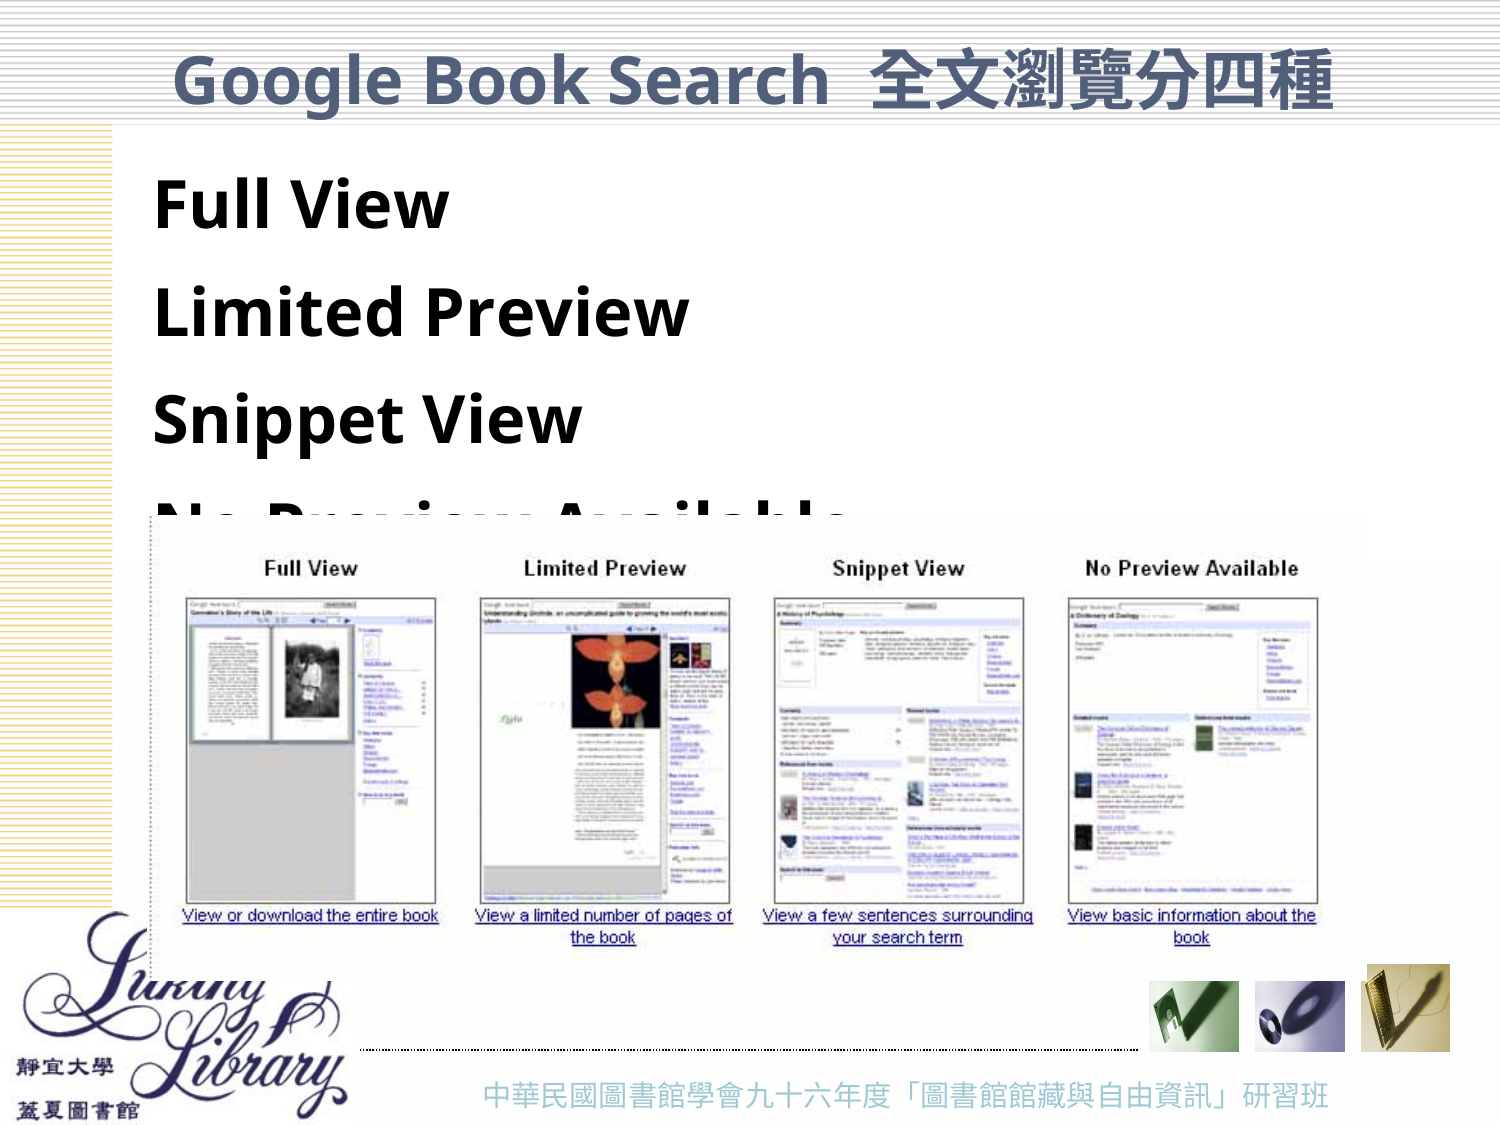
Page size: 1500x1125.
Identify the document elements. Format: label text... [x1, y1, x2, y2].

picture [1255, 1013, 1345, 1052]
picture [1361, 964, 1450, 1052]
picture [147, 515, 1367, 981]
title Google Book Search 全文瀏覽分四種 [74, 27, 1433, 123]
picture [1149, 1013, 1239, 1052]
picture [0, 0, 1500, 1125]
list Full View Limited Preview Snippet View No Preview Available [137, 149, 1413, 1013]
